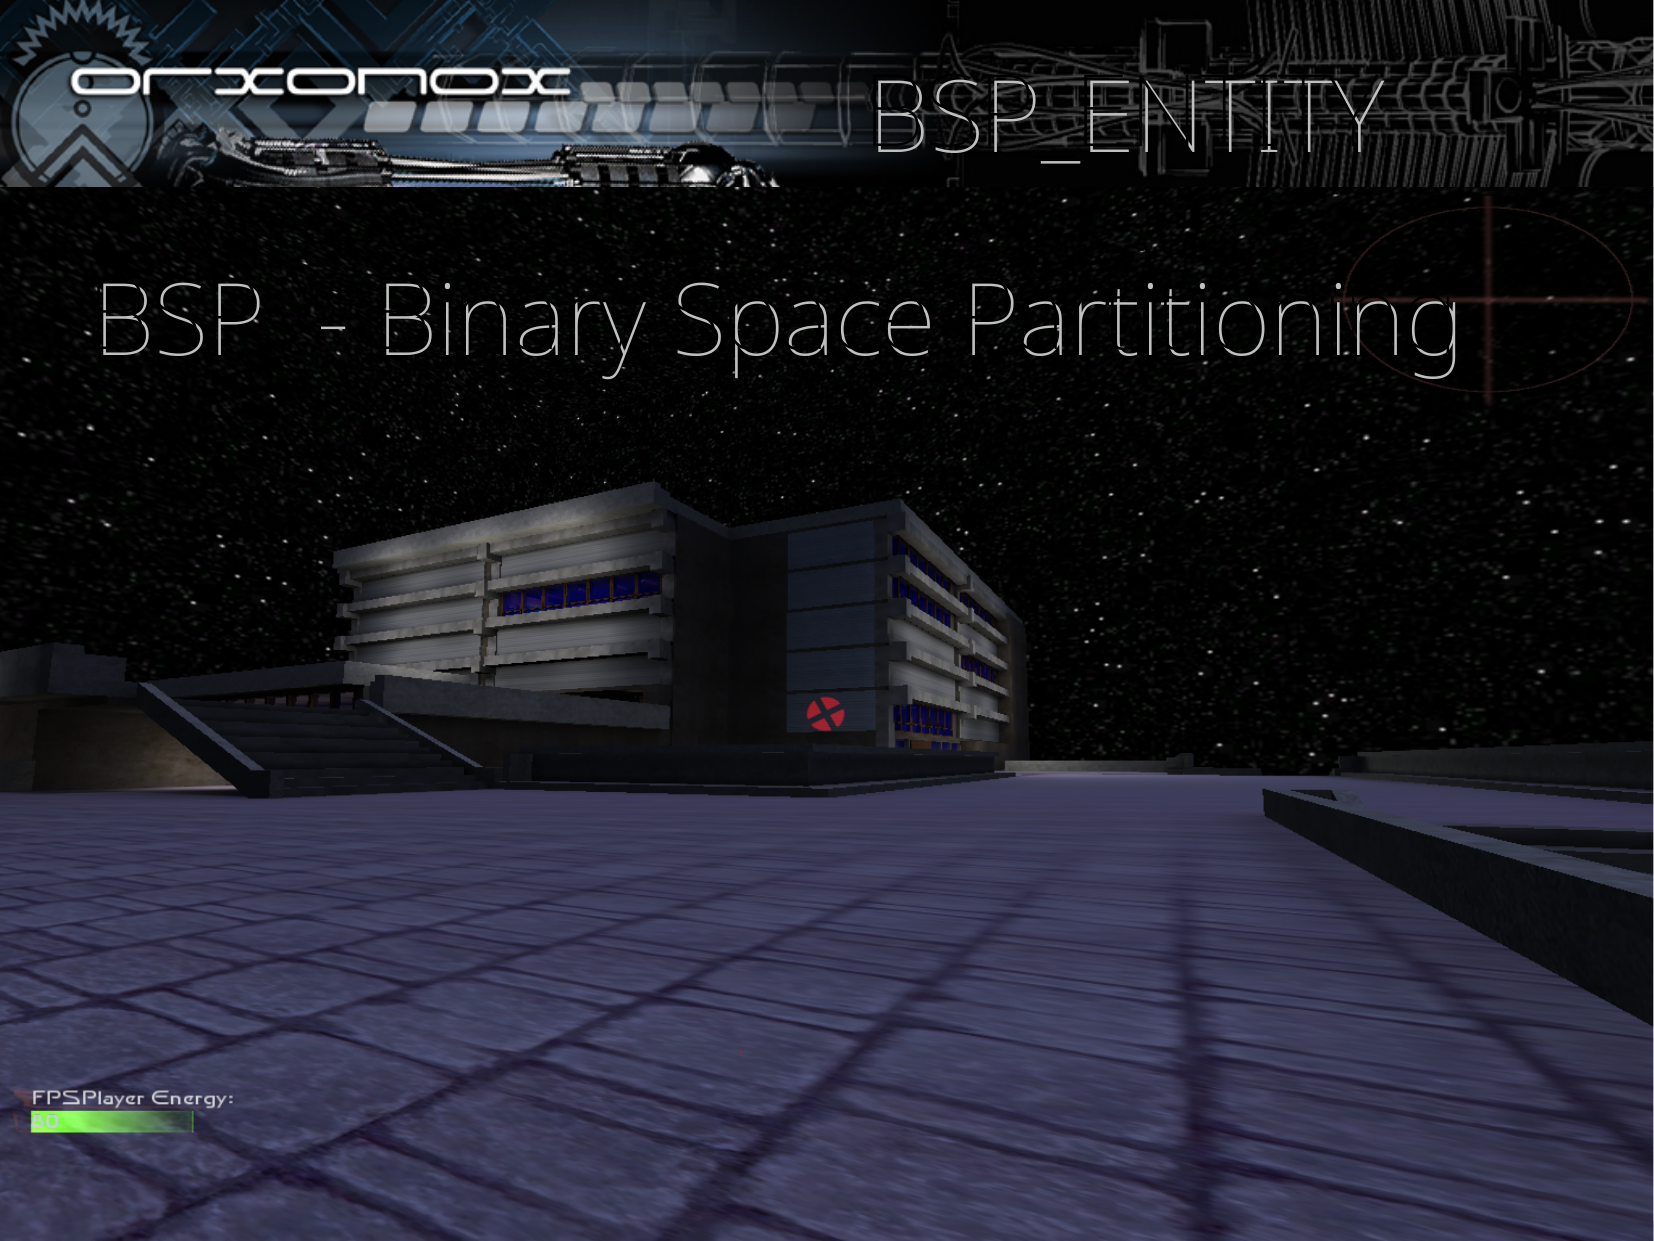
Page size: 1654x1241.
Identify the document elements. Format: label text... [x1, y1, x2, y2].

picture [0, 0, 1654, 1241]
text_box BSP - Binary Space Partitioning [37, 235, 1617, 376]
text_box BSP_ENTITY [813, 32, 1389, 172]
